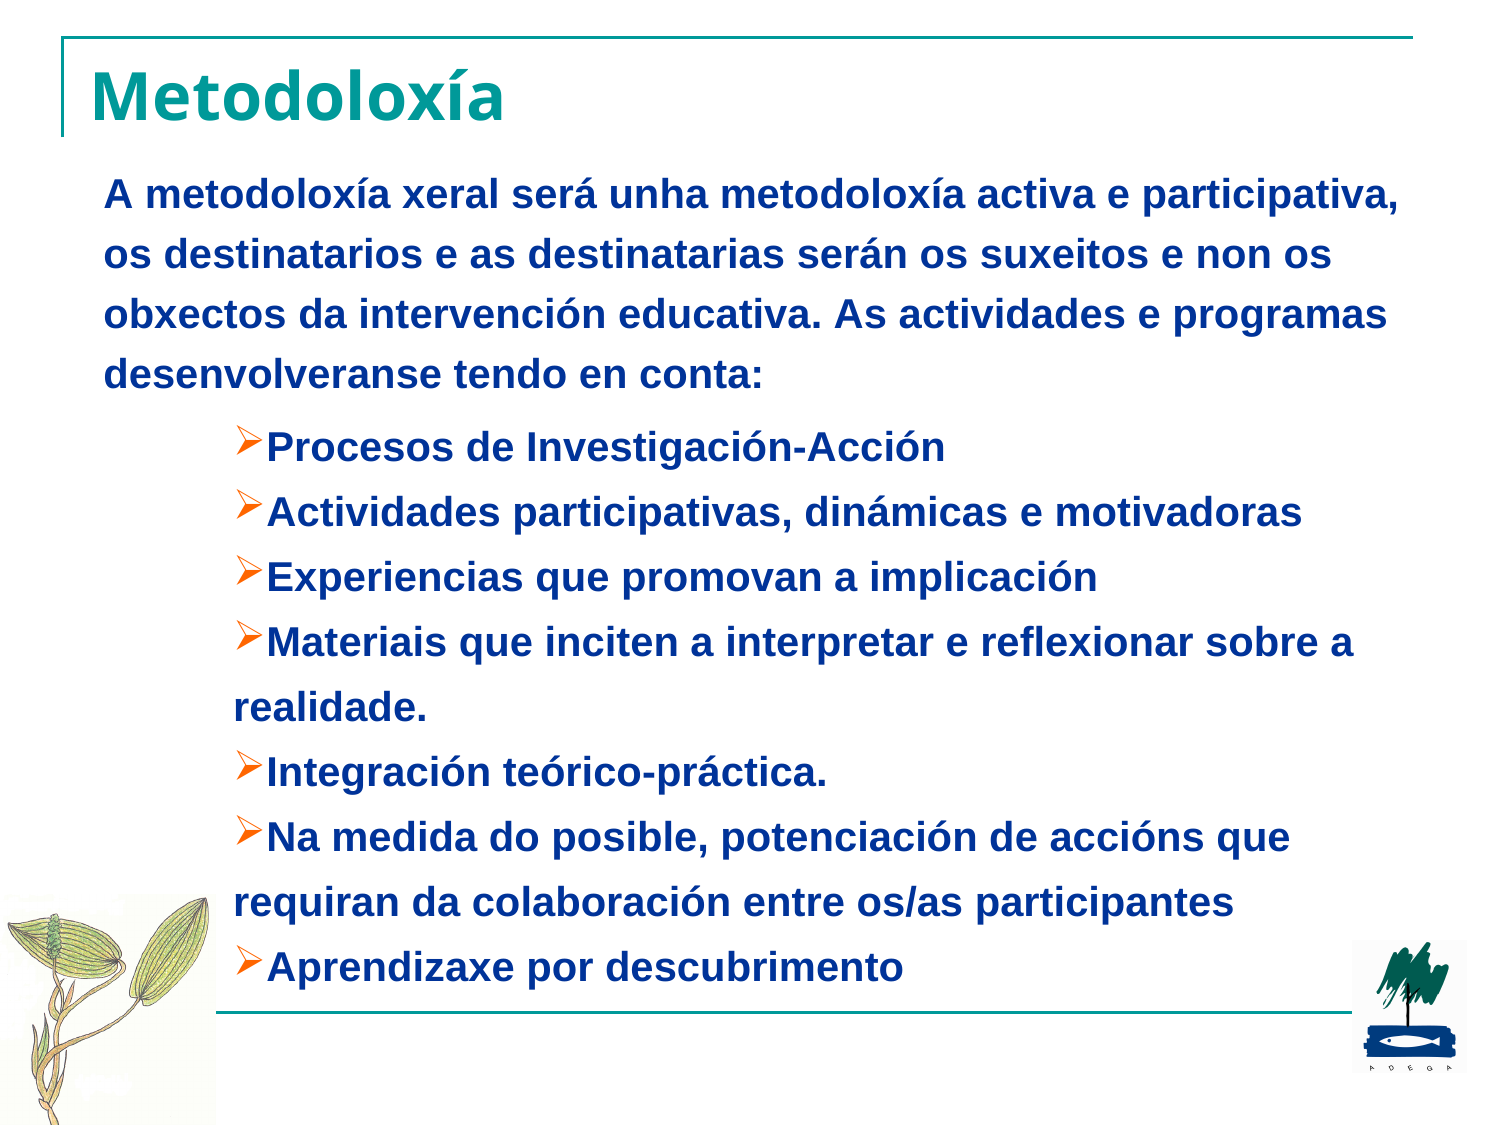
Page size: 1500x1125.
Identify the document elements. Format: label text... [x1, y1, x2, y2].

picture [0, 894, 216, 1125]
text_box Procesos de Investigación-Acción Actividades participativas, dinámicas e motivadoras Experiencias que promovan a implicación Materiais que inciten a interpretar e reflexionar sobre a realidade. Integración teórico-práctica. Na medida do posible, potenciación de accións que requiran da colaboración entre os/as participantes Aprendizaxe por descubrimento [218, 405, 1400, 998]
picture [1352, 940, 1467, 1073]
text_box A metodoloxía xeral será unha metodoloxía activa e participativa, os destinatarios e as destinatarias serán os suxeitos e non os obxectos da intervención educativa. As actividades e programas desenvolveranse tendo en conta: [88, 148, 1441, 405]
title Metodoloxía [75, 45, 1426, 233]
